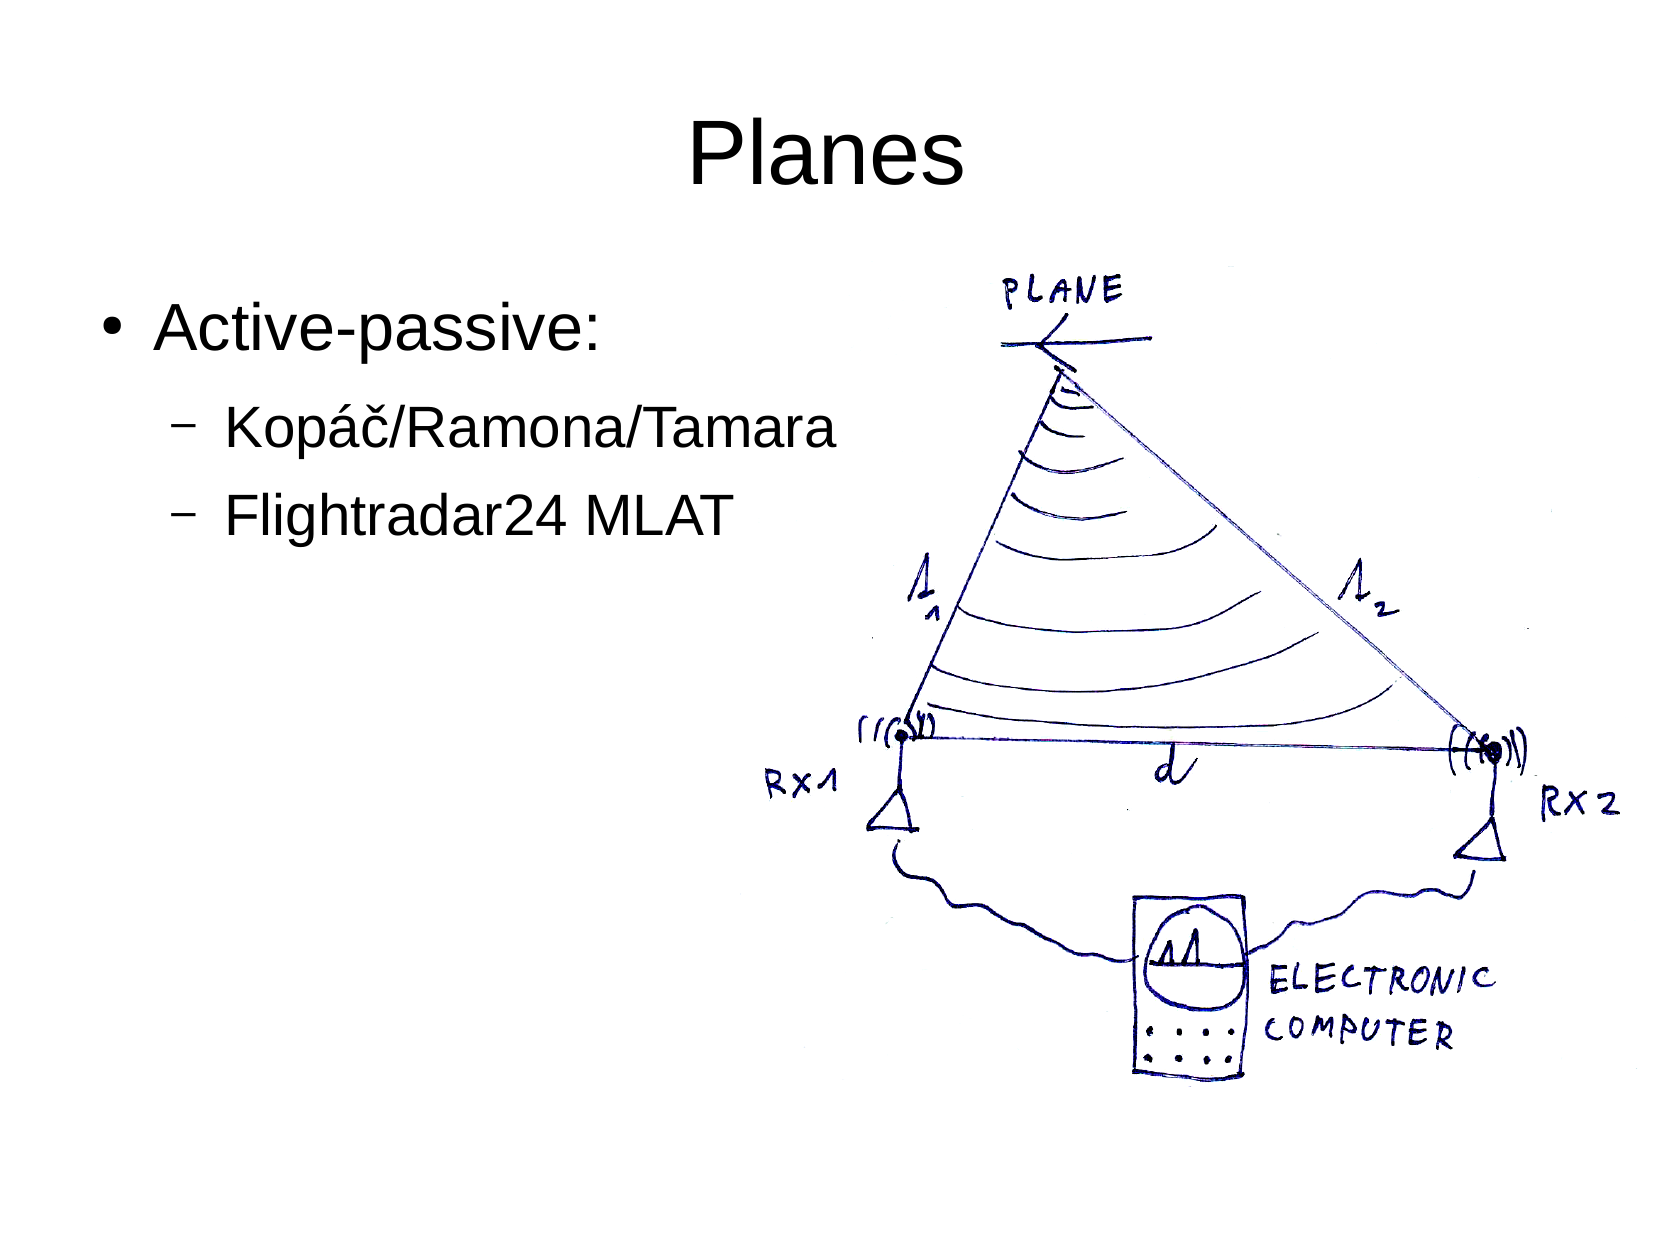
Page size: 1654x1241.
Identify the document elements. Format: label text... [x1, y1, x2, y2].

list Active-passive: Kopáč/Ramona/Tamara Flightradar24 MLAT [82, 290, 1571, 1010]
picture [734, 259, 1651, 1087]
title Planes [82, 49, 1571, 257]
